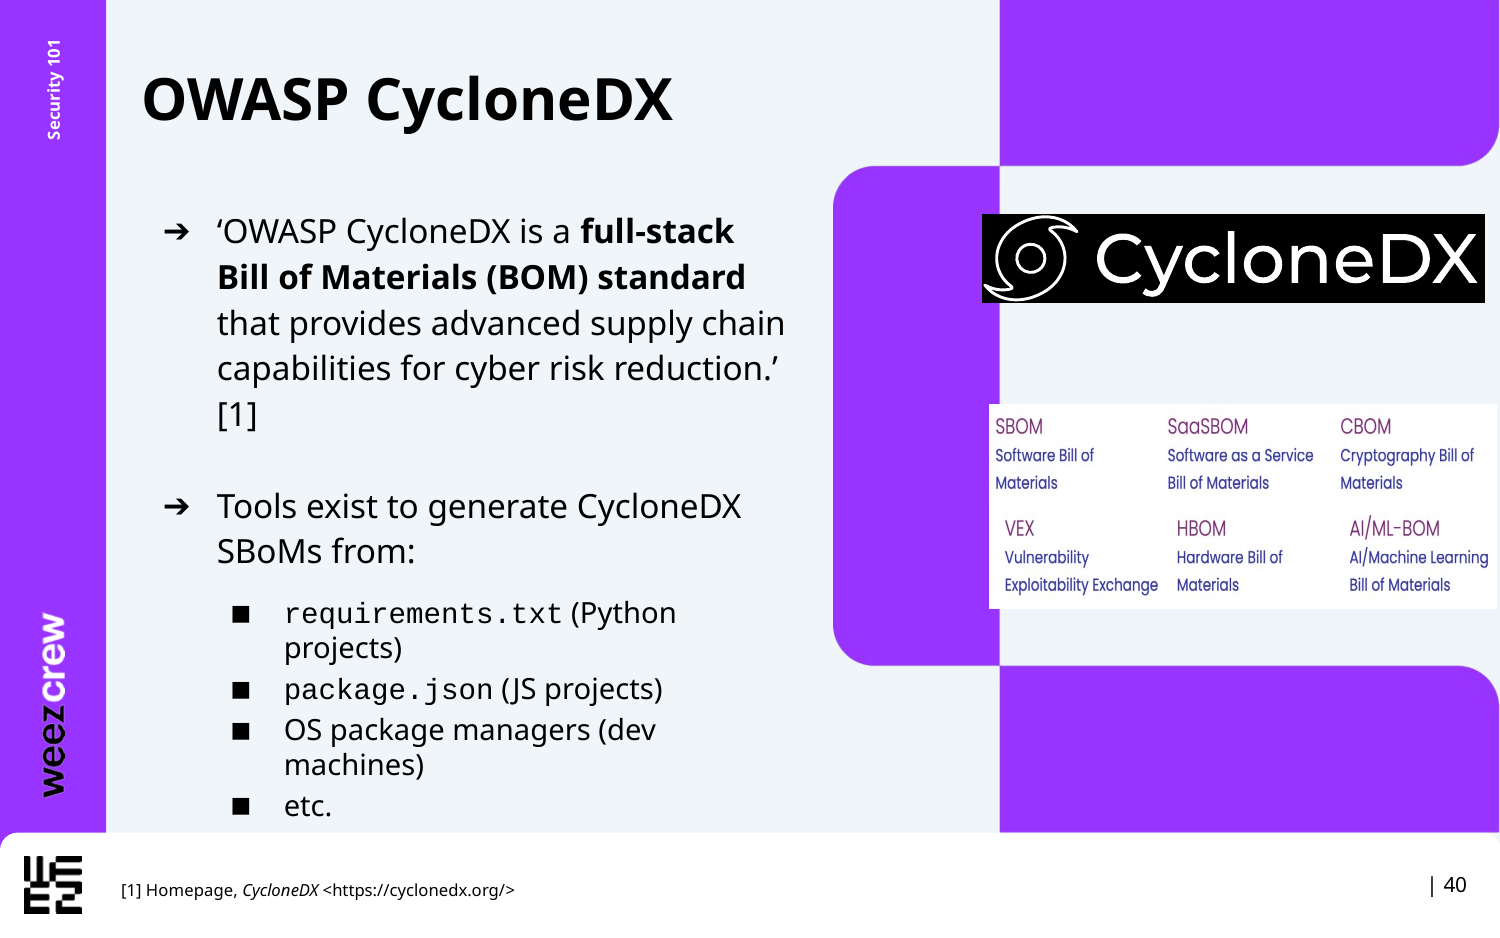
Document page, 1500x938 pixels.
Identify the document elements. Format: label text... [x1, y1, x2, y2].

picture [24, 856, 82, 914]
title OWASP CycloneDX [126, 24, 976, 170]
title Security 101 [0, 24, 107, 497]
picture [833, 0, 1500, 833]
subtitle [1] Homepage, CycloneDX <https://cyclonedx.org/> [106, 836, 1426, 938]
slide_number | <number> [1426, 850, 1482, 922]
list ‘OWASP CycloneDX is a full-stack Bill of Materials (BOM) standard that provides advanced supply chain capabilities for cyber risk reduction.’ [1] Tools exist to generate CycloneDX SBoMs from: requirements.txt (Python projects) package.json (JS projects) OS package managers (dev machines) etc. [126, 188, 812, 809]
picture [43, 612, 65, 798]
